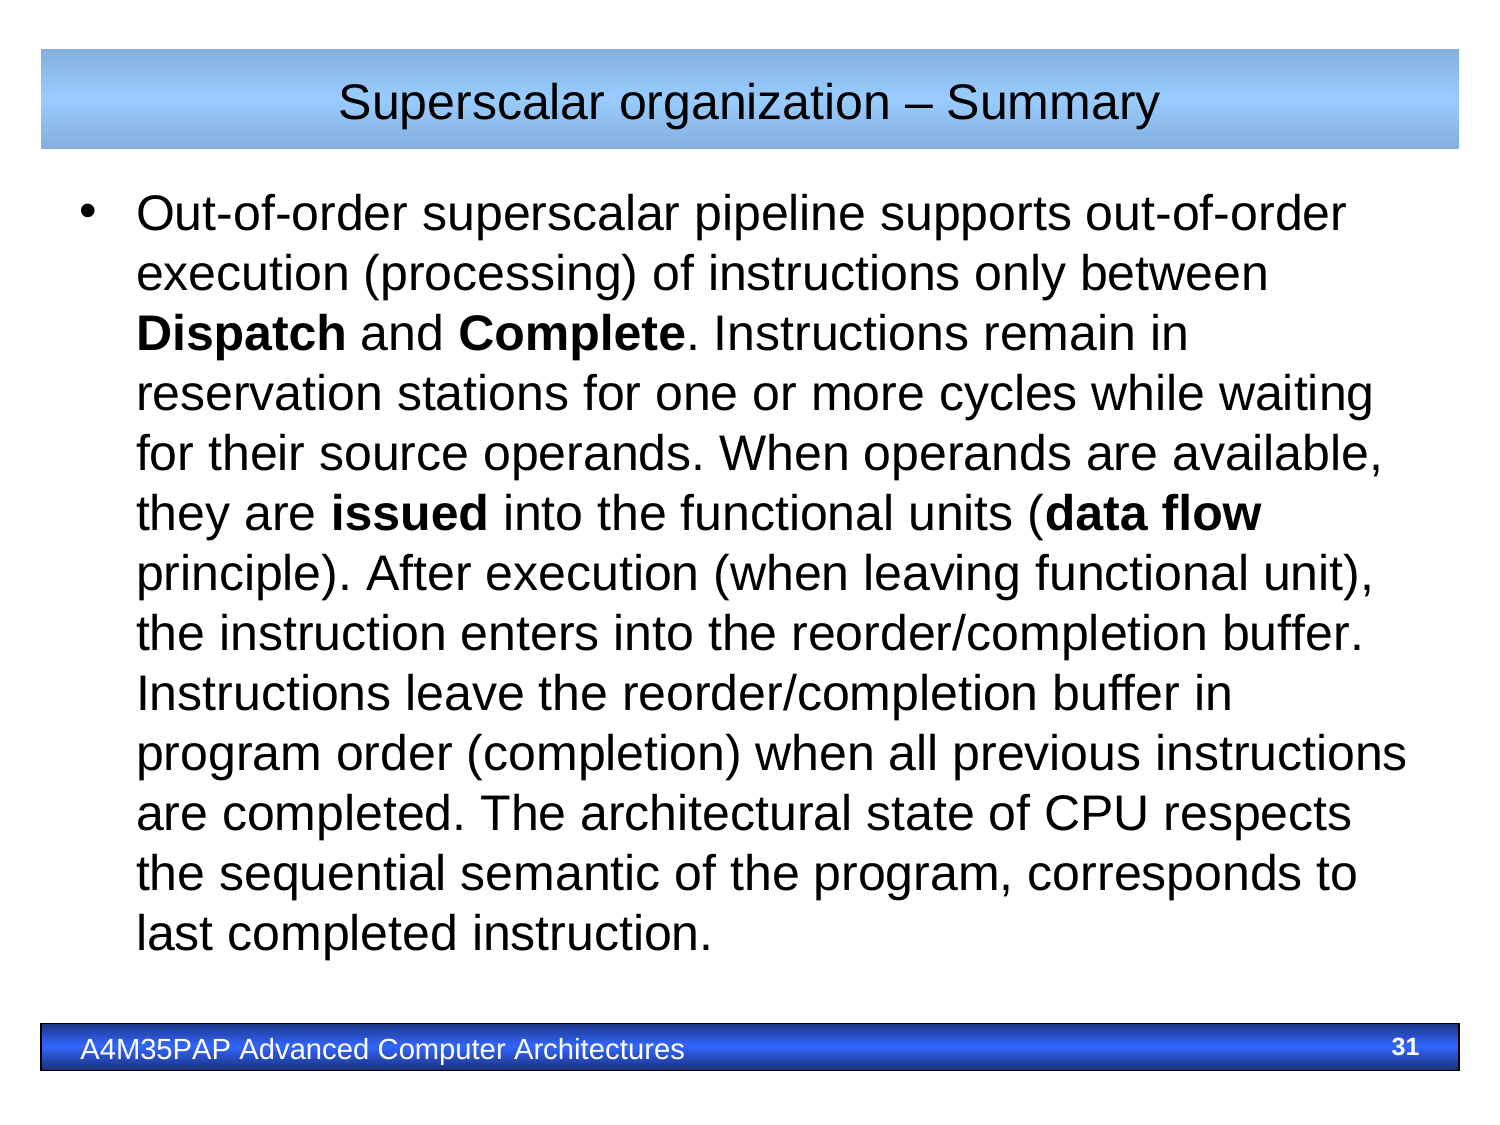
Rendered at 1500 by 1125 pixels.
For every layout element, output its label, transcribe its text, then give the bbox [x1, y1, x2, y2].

title Superscalar organization – Summary [41, 49, 1459, 149]
list Out-of-order superscalar pipeline supports out-of-order execution (processing) of instructions only between Dispatch and Complete. Instructions remain in reservation stations for one or more cycles while waiting for their source operands. When operands are available, they are issued into the functional units (data flow principle). After execution (when leaving functional unit), the instruction enters into the reorder/completion buffer. Instructions leave the reorder/completion buffer in program order (completion) when all previous instructions are completed. The architectural state of CPU respects the sequential semantic of the program, corresponds to last completed instruction. [64, 172, 1436, 1000]
